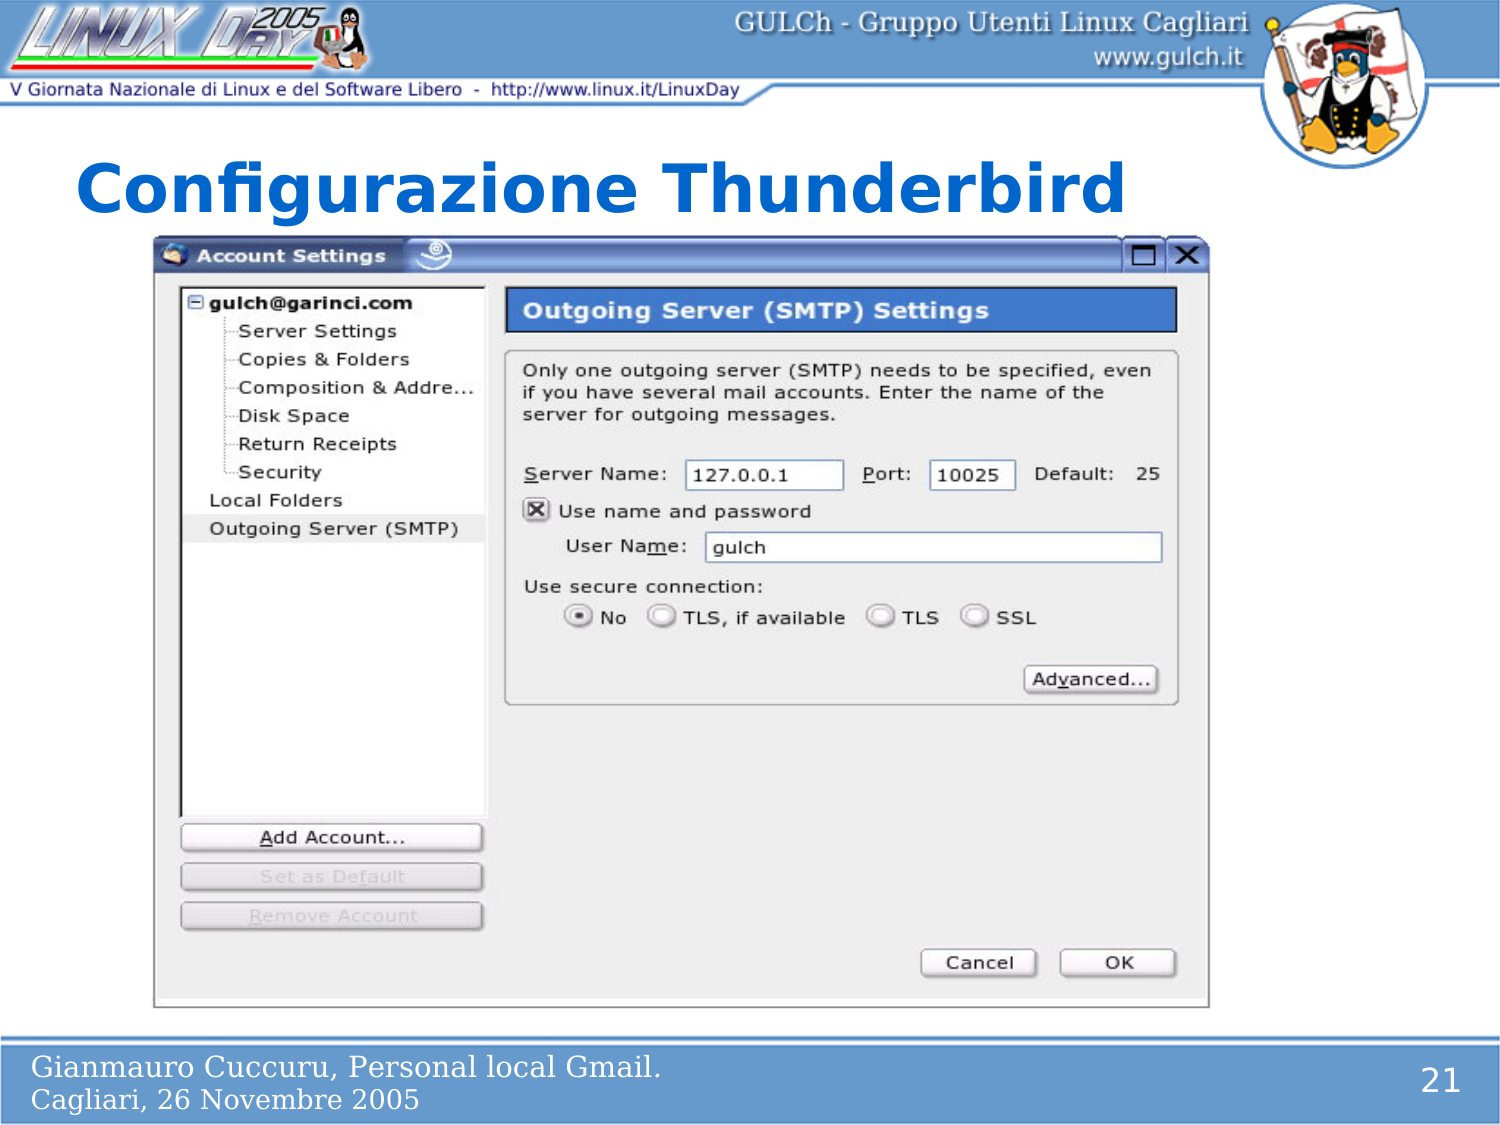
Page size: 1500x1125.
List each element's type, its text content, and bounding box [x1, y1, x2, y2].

text_box Configurazione Thunderbird [75, 149, 1133, 228]
picture [0, 0, 1500, 1125]
